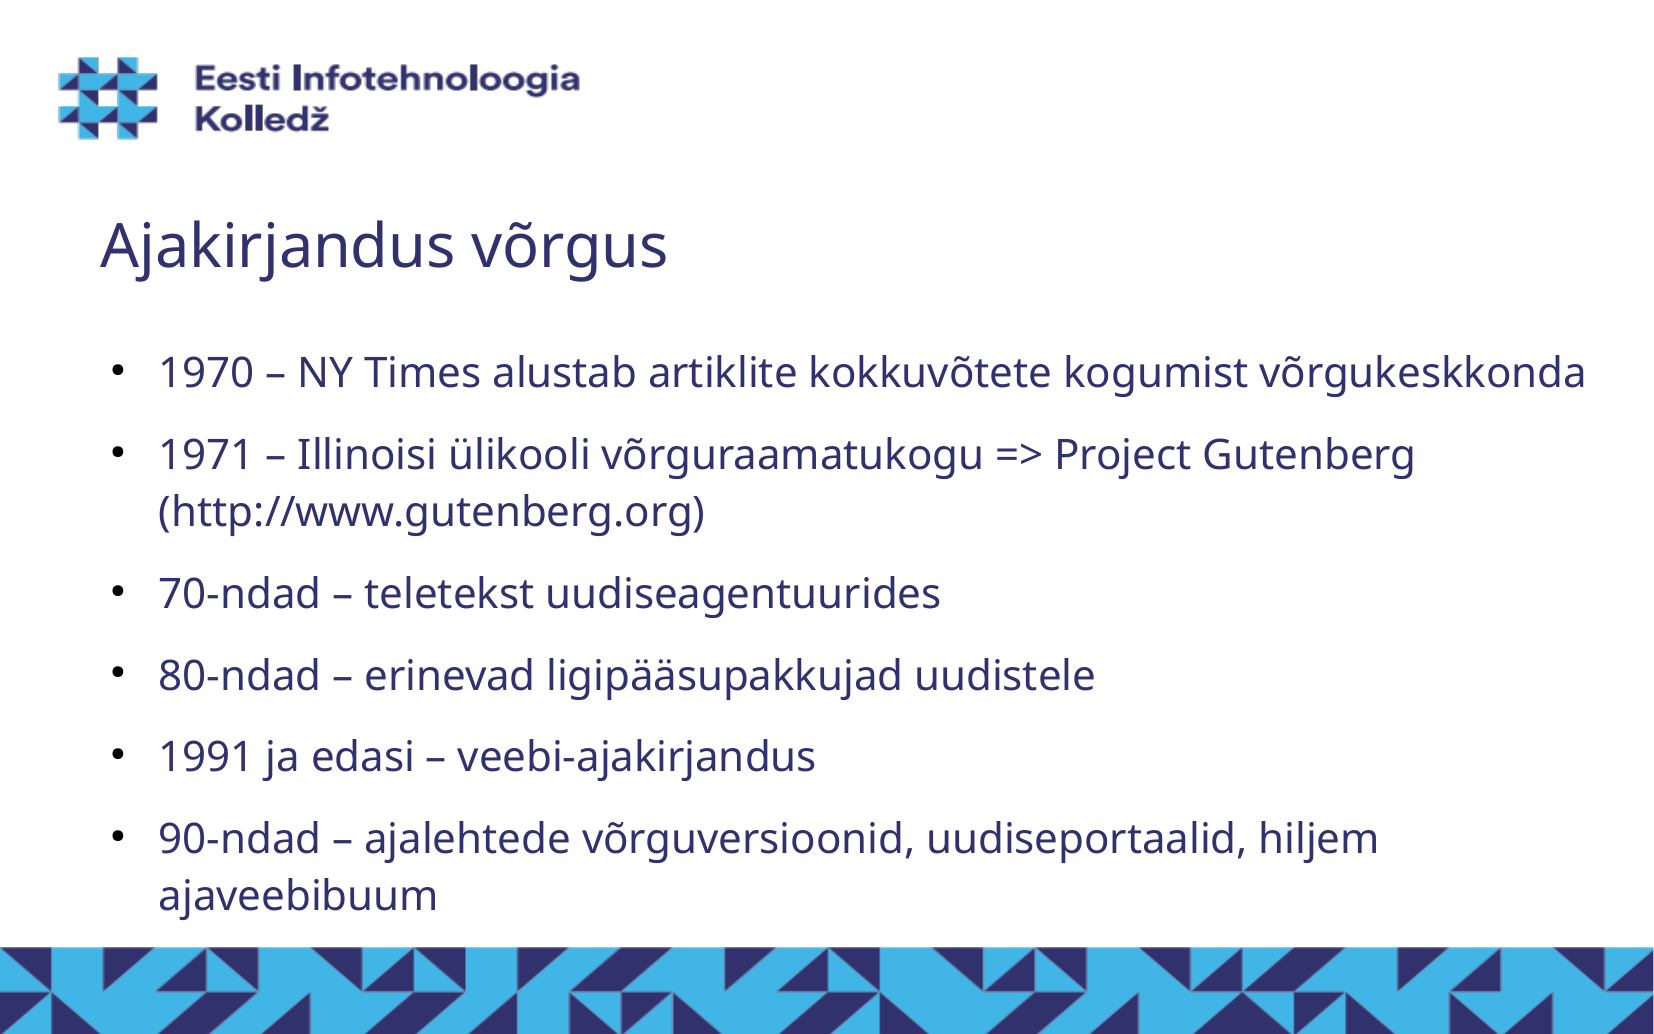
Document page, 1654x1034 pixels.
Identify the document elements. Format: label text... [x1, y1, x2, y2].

title Ajakirjandus võrgus [100, 157, 1613, 330]
list 1970 – NY Times alustab artiklite kokkuvõtete kogumist võrgukeskkonda 1971 – Illinoisi ülikooli võrguraamatukogu => Project Gutenberg (http://www.gutenberg.org) 70-ndad – teletekst uudiseagentuurides 80-ndad – erinevad ligipääsupakkujad uudistele 1991 ja edasi – veebi-ajakirjandus 90-ndad – ajalehtede võrguversioonid, uudiseportaalid, hiljem ajaveebibuum [94, 342, 1607, 926]
